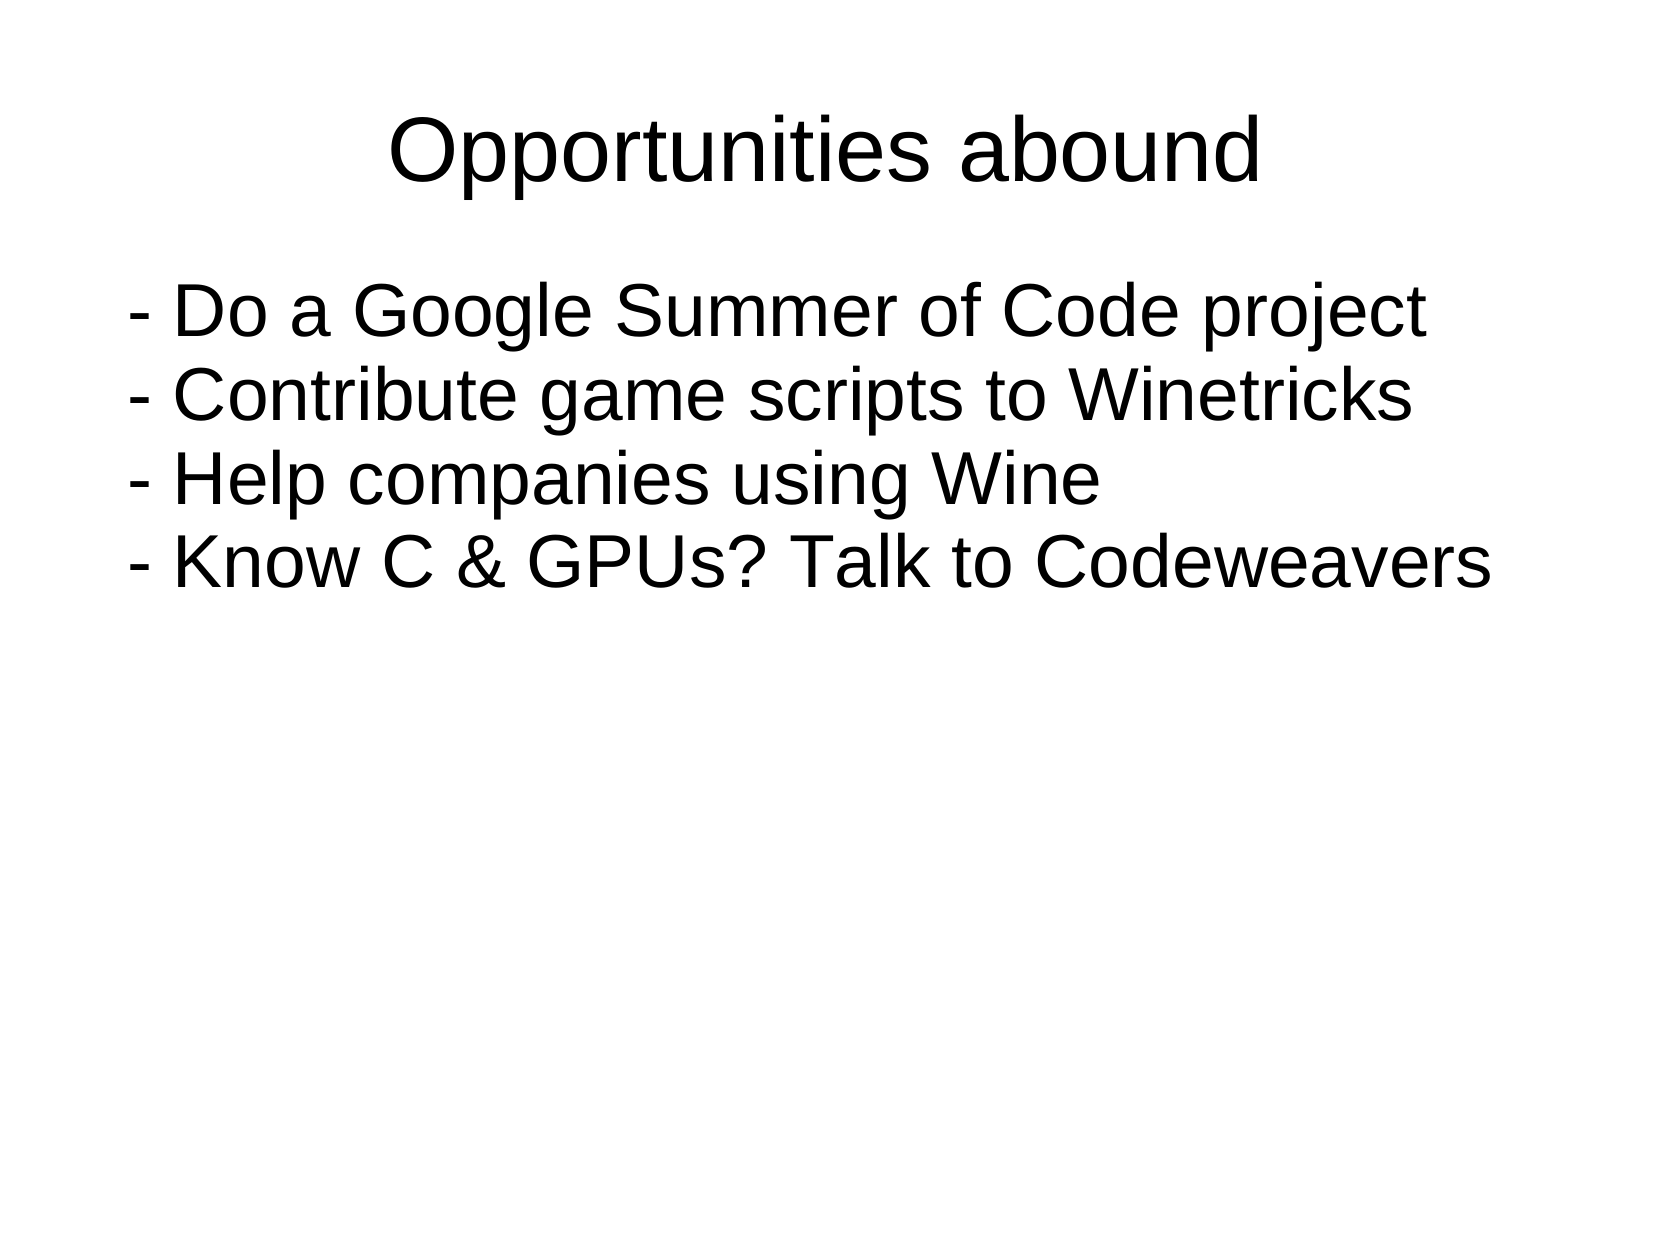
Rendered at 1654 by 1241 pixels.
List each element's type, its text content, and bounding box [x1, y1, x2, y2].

text_box - Do a Google Summer of Code project - Contribute game scripts to Winetricks - Help companies using Wine - Know C & GPUs? Talk to Codeweavers [112, 262, 1538, 791]
title Opportunities abound [82, 56, 1571, 249]
